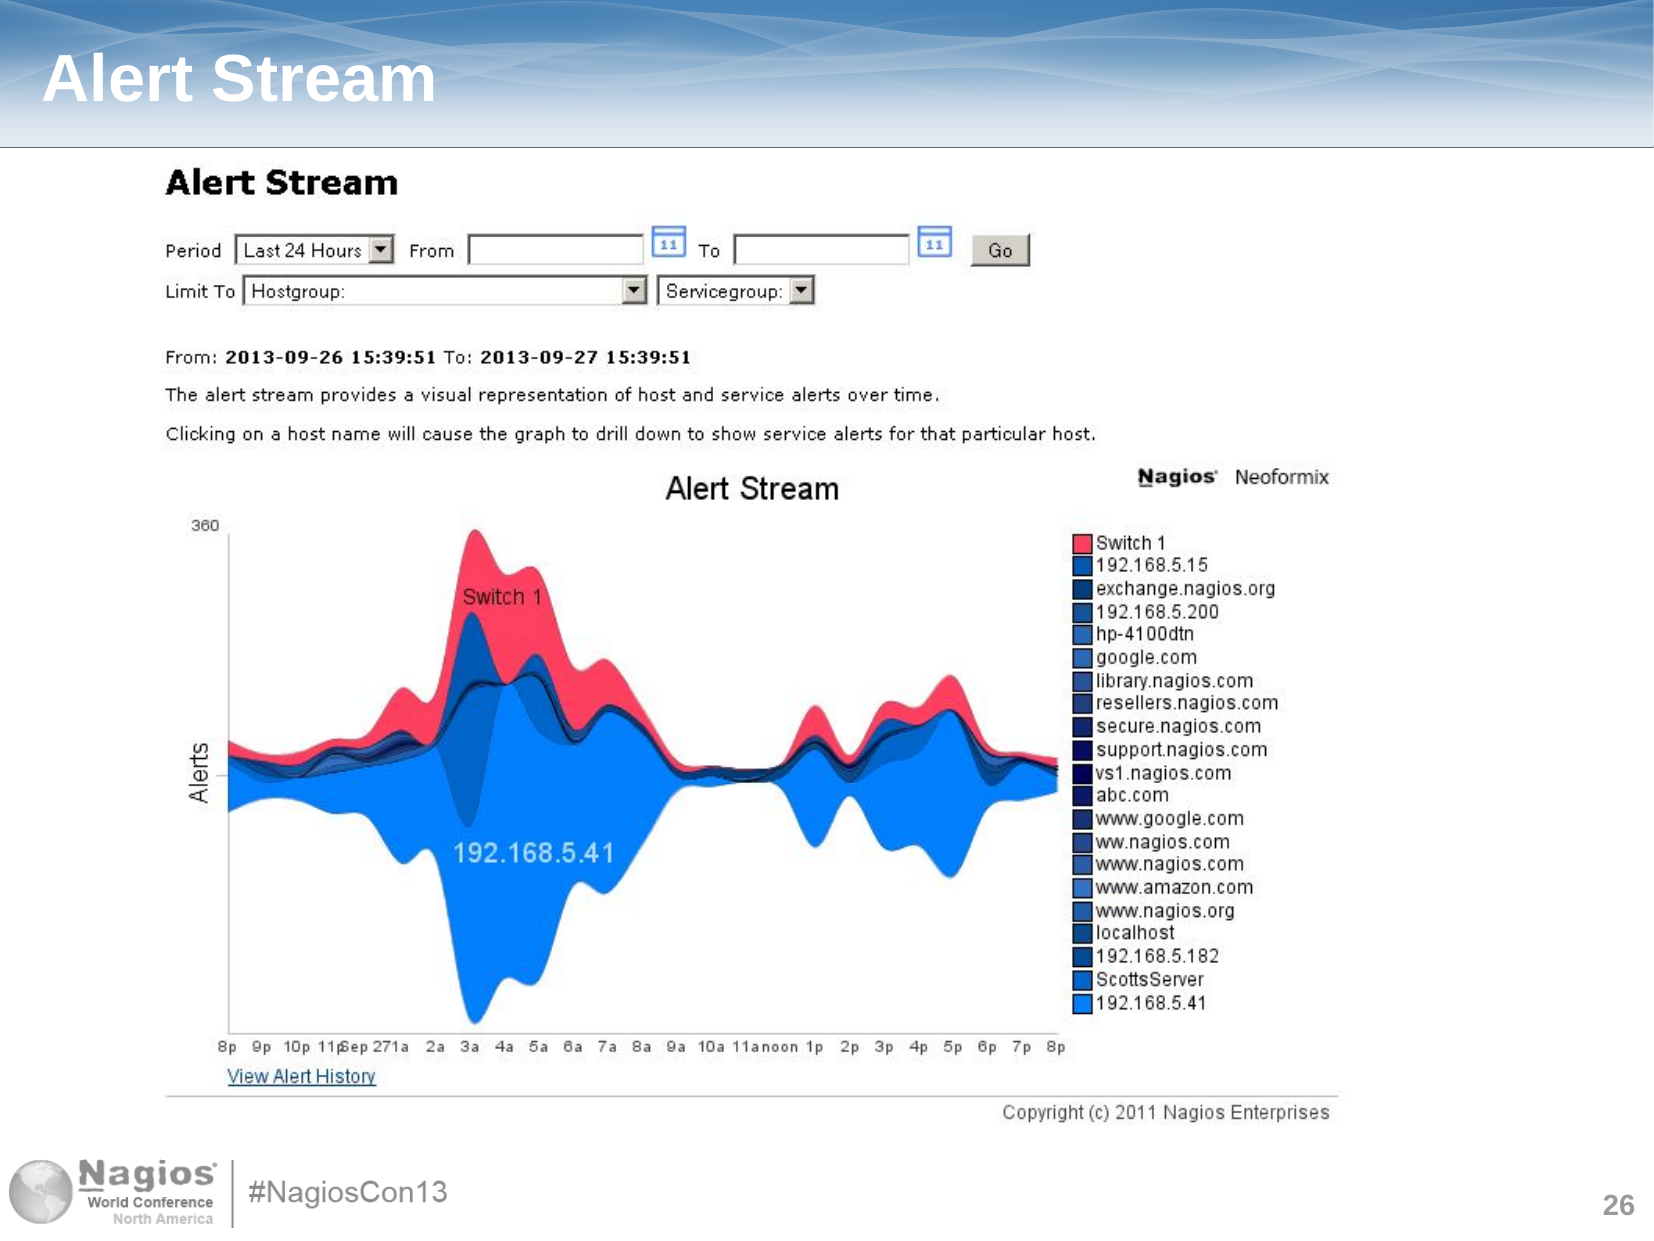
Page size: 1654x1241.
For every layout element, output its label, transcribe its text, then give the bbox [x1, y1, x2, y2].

picture [0, 0, 1654, 147]
title Alert Stream [41, 29, 1248, 127]
picture [9, 162, 1423, 1228]
